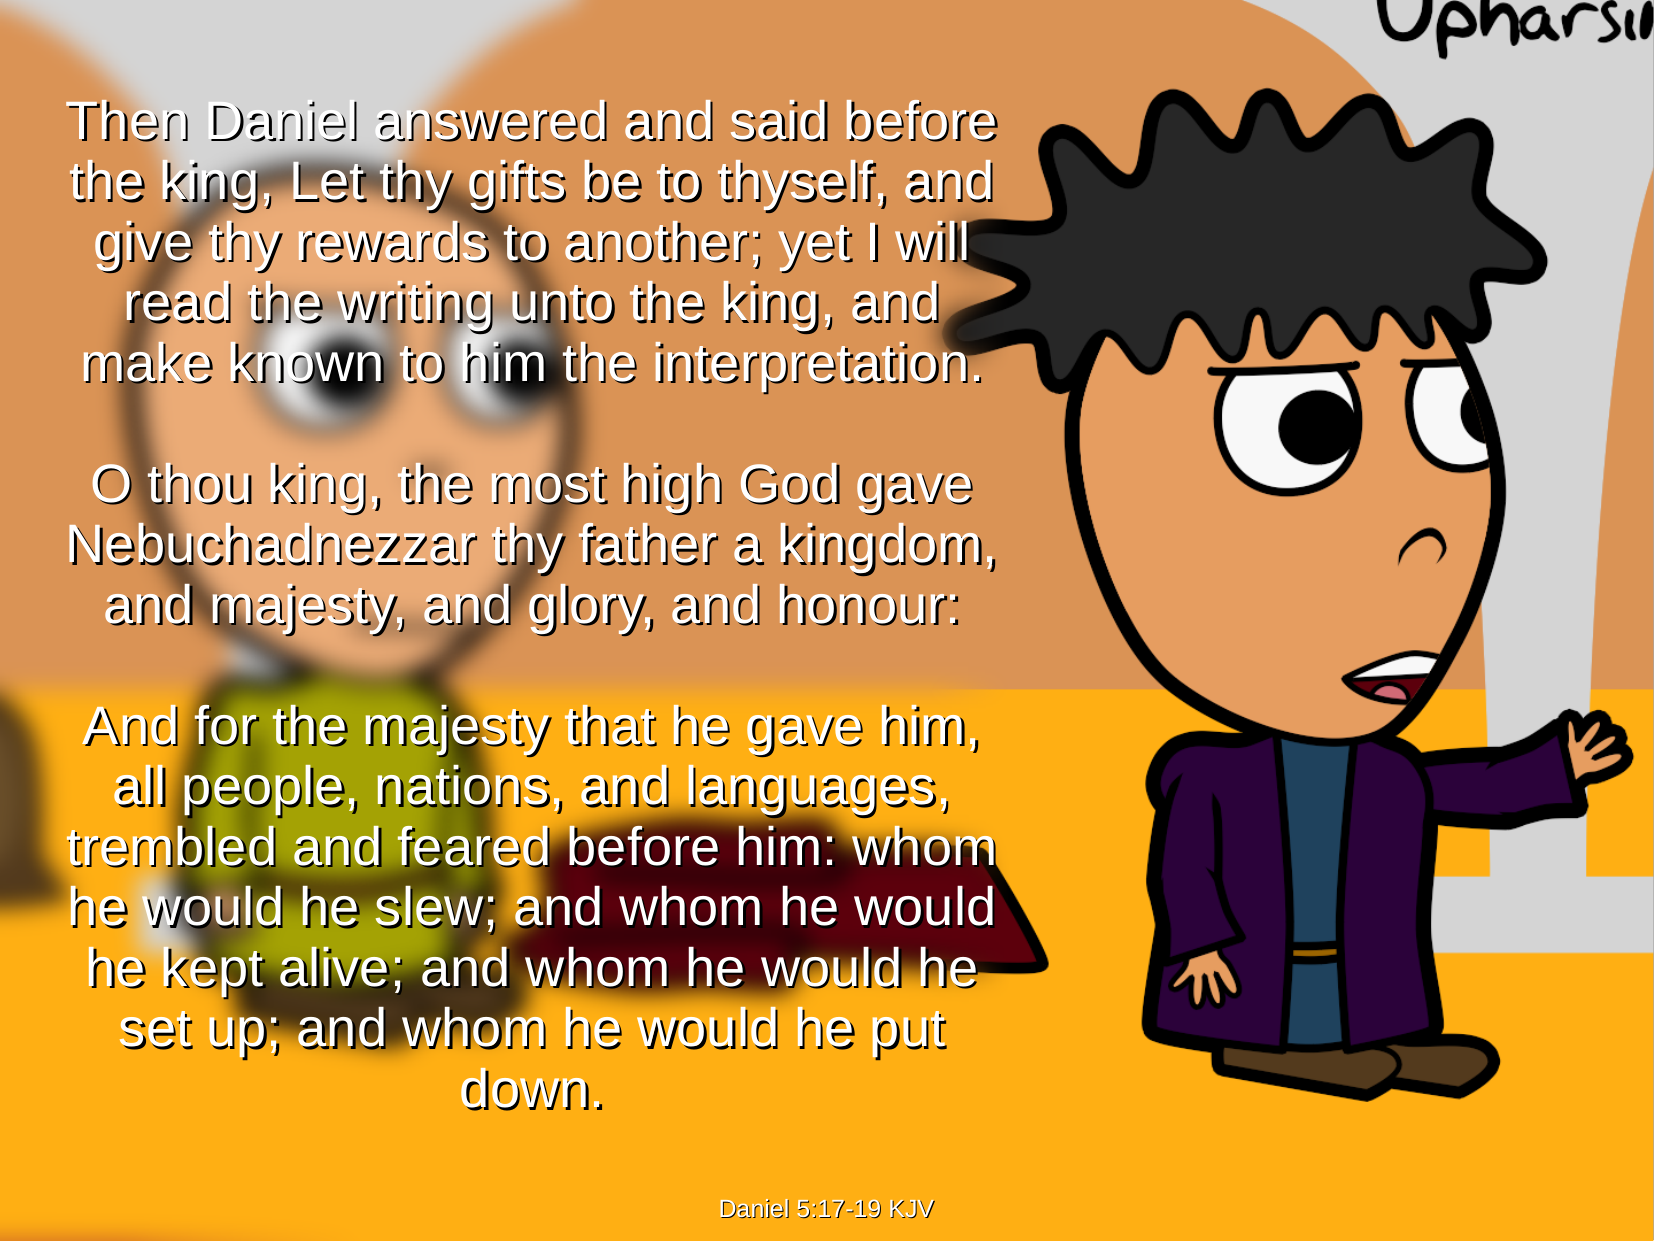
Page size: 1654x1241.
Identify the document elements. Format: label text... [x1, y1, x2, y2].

picture [0, 0, 1654, 1241]
title Then Daniel answered and said before the king, Let thy gifts be to thyself, and give thy rewards to another; yet I will read the writing unto the king, and make known to him the interpretation. O thou king, the most high God gave Nebuchadnezzar thy father a kingdom, and majesty, and glory, and honour: And for the majesty that he gave him, all people, nations, and languages, trembled and feared before him: whom he would he slew; and whom he would he kept alive; and whom he would he set up; and whom he would he put down. [60, 90, 1006, 1119]
text_box Daniel 5:17-19 KJV [703, 1187, 950, 1231]
